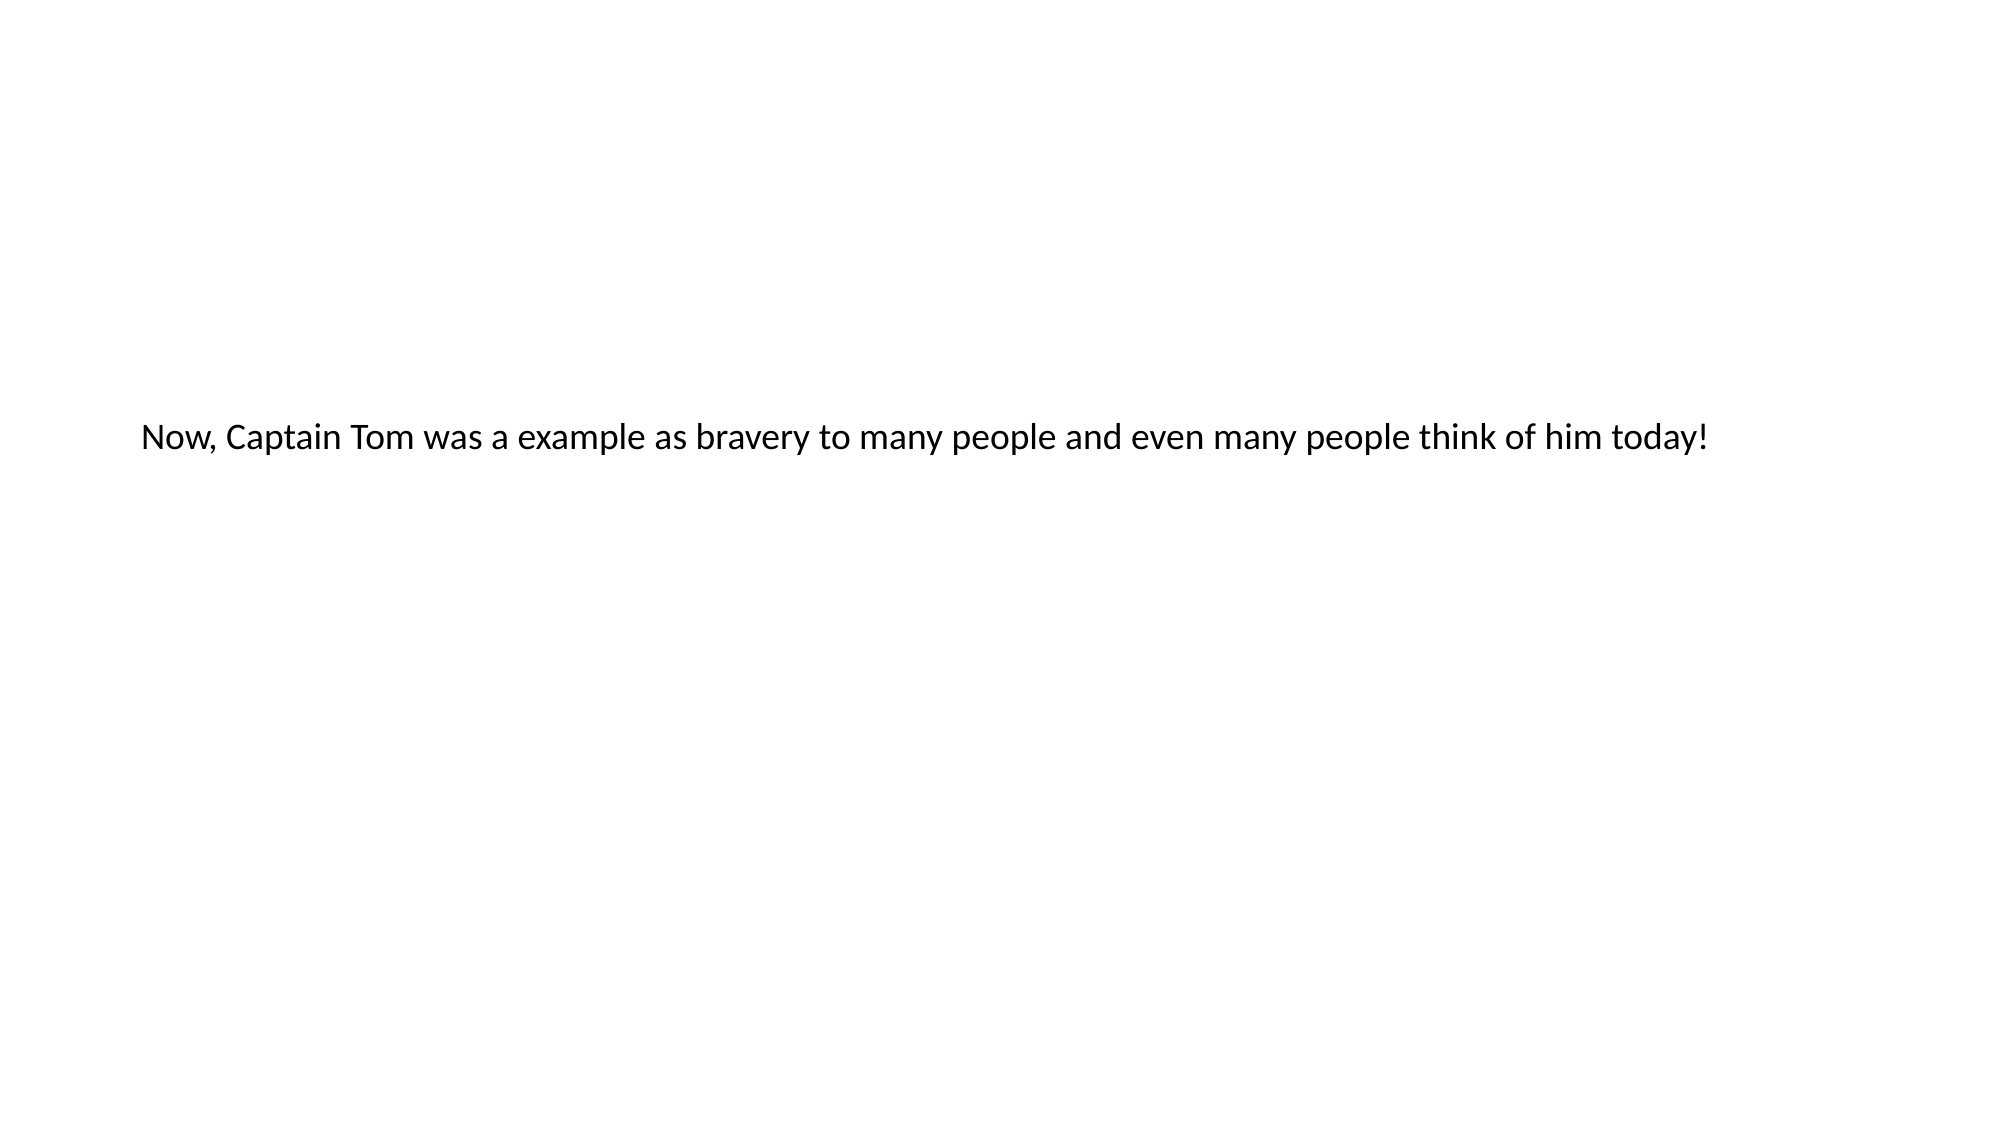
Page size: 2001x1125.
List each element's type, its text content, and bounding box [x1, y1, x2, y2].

text_box Now, Captain Tom was a example as bravery to many people and even many people think of him today! [126, 404, 1807, 465]
